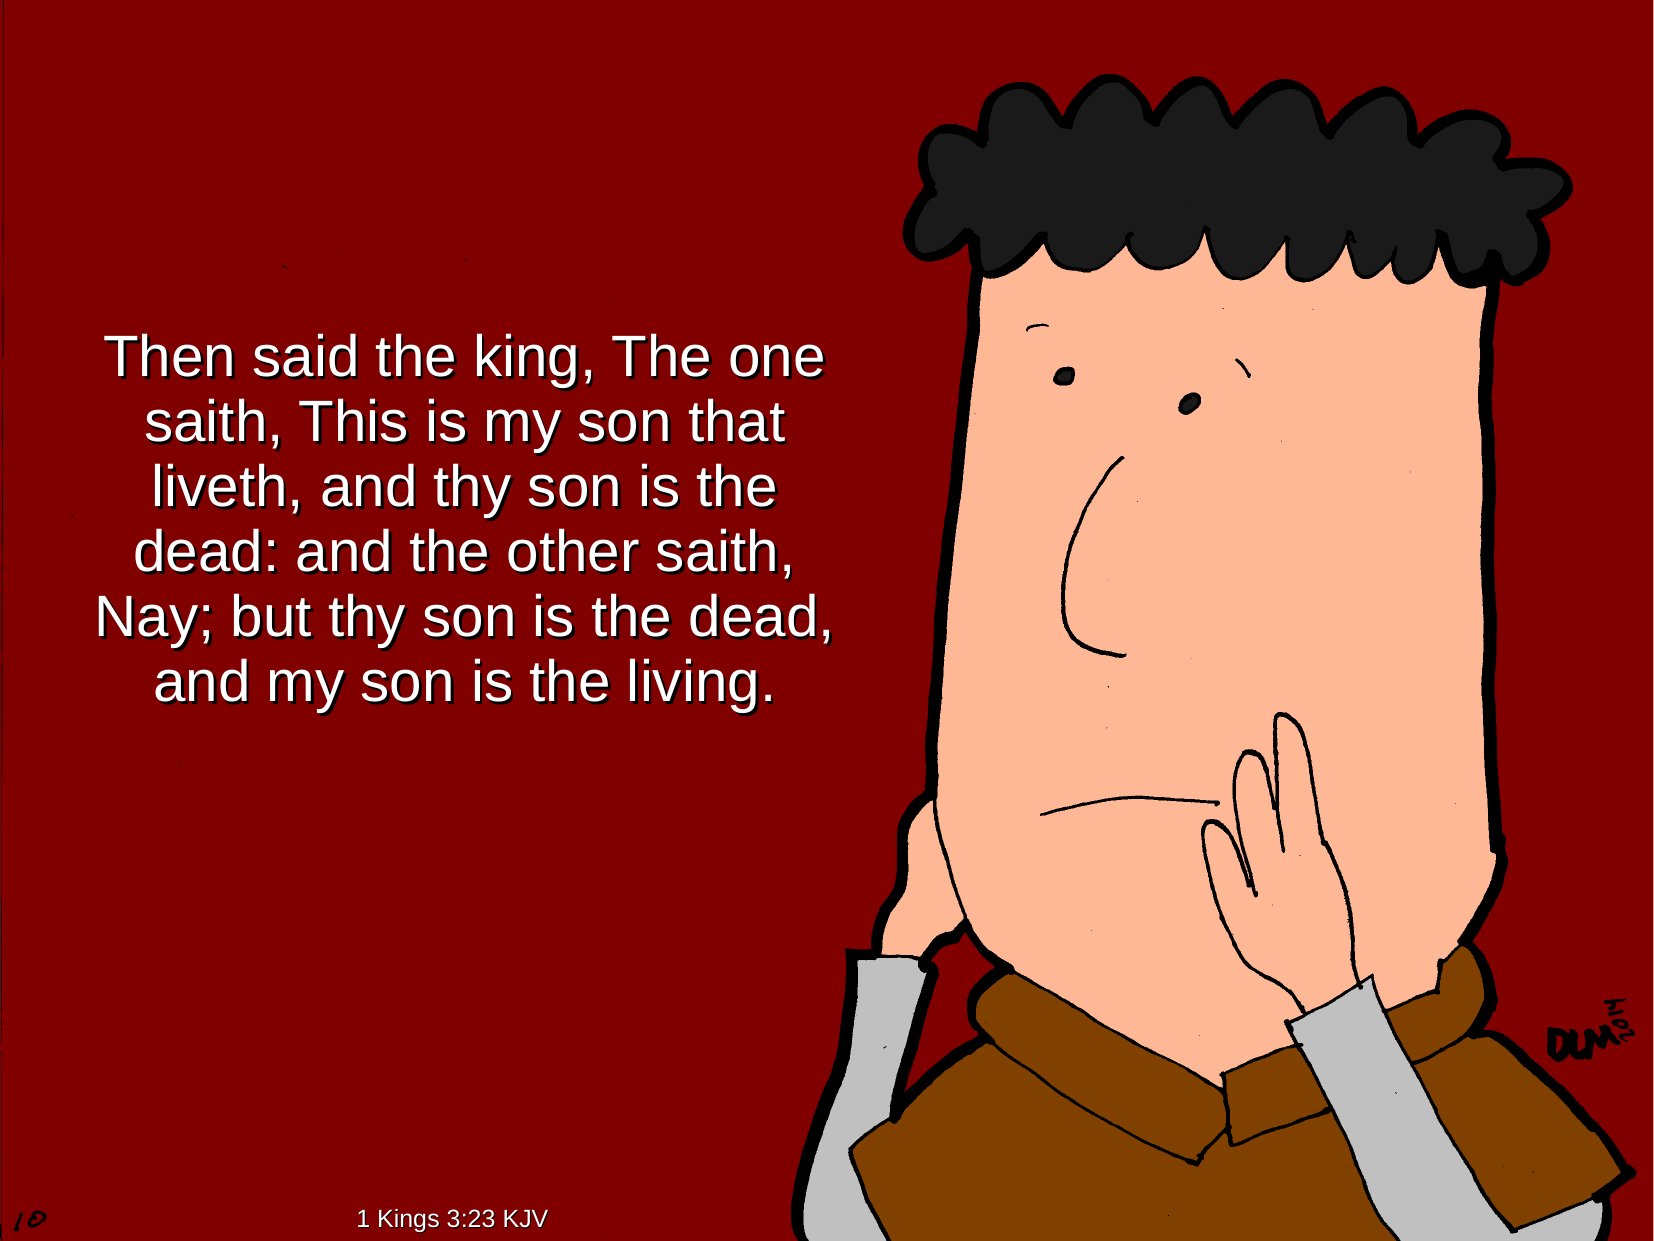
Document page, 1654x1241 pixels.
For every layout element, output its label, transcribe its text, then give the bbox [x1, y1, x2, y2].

picture [0, 0, 1654, 1241]
text_box 1 Kings 3:23 KJV [341, 1197, 564, 1241]
text_box Then said the king, The one saith, This is my son that liveth, and thy son is the dead: and the other saith, Nay; but thy son is the dead, and my son is the living. [75, 316, 856, 721]
